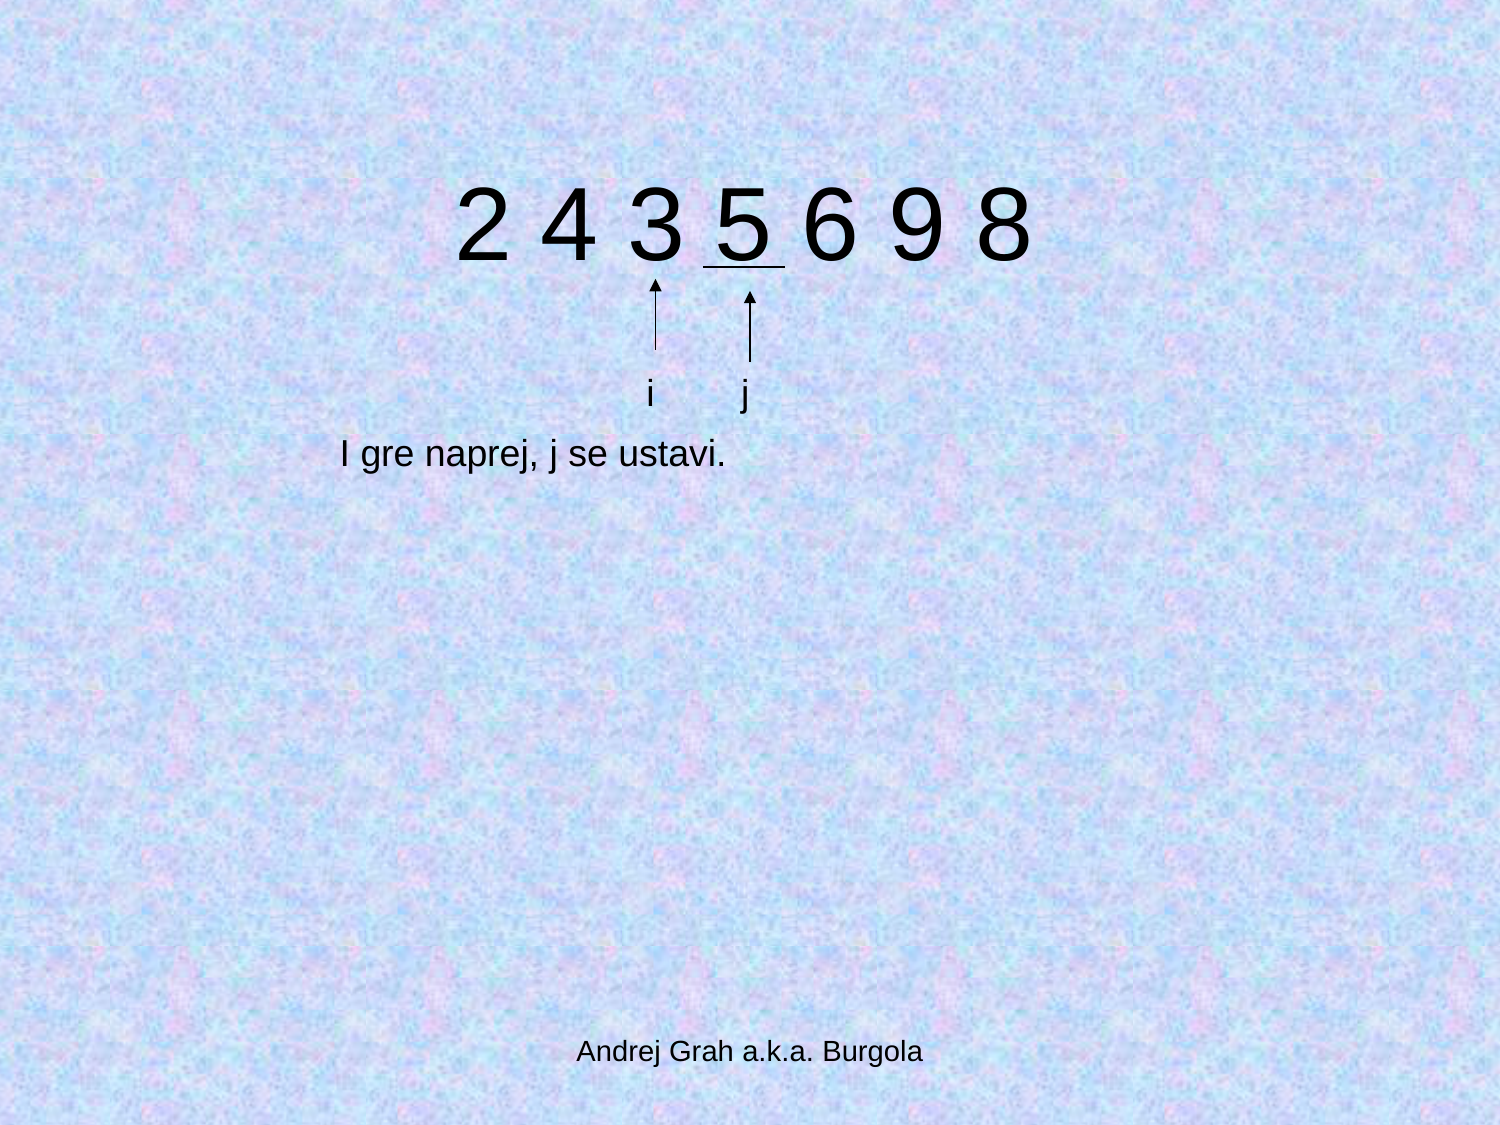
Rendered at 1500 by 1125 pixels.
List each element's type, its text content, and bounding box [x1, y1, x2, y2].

text_box j [726, 361, 762, 423]
picture [0, 0, 1500, 1125]
text_box 2 4 3 5 6 9 8 [159, 148, 1329, 290]
text_box I gre naprej, j se ustavi. [324, 420, 1247, 482]
text_box i [631, 361, 668, 423]
text_box Andrej Grah a.k.a. Burgola [512, 1024, 988, 1103]
